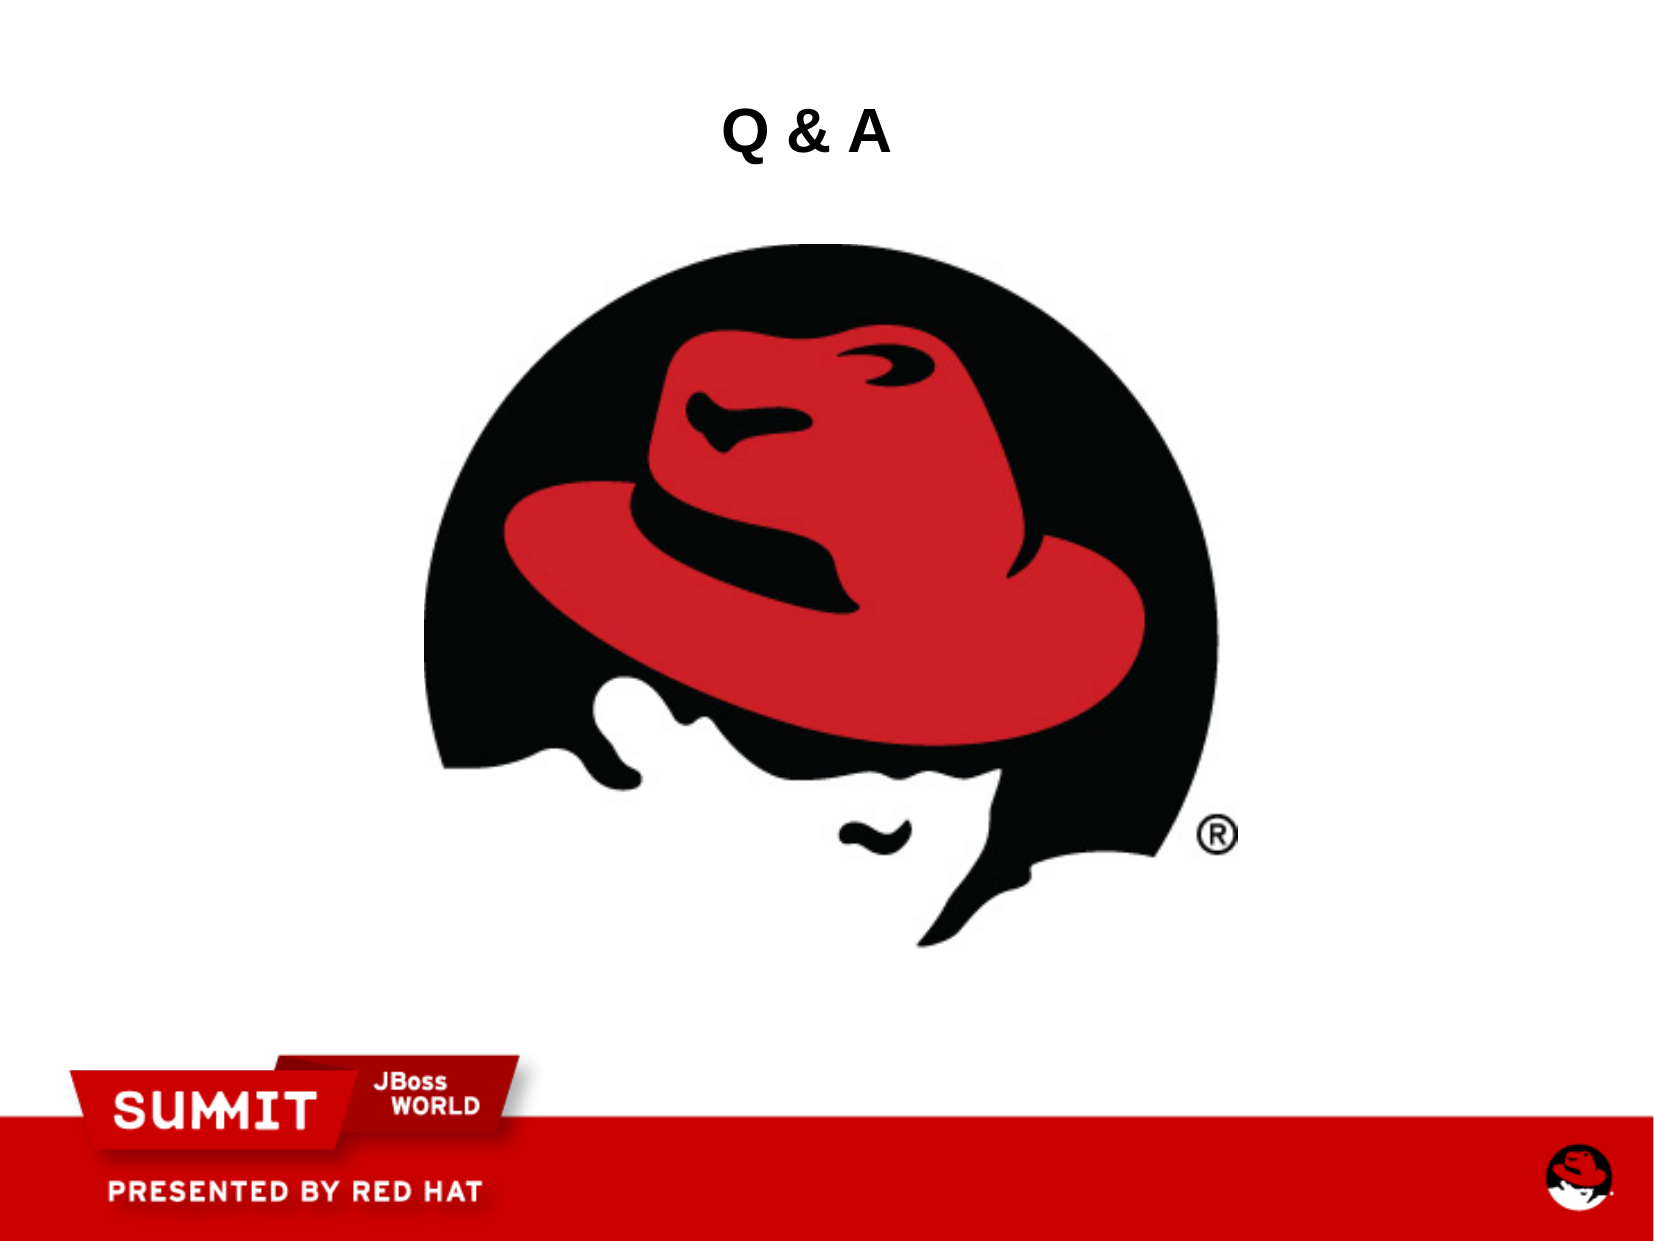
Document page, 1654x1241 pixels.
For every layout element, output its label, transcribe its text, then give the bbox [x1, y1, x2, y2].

picture [424, 244, 1238, 1039]
title Q & A [82, 37, 1571, 226]
picture [0, 1043, 1654, 1241]
